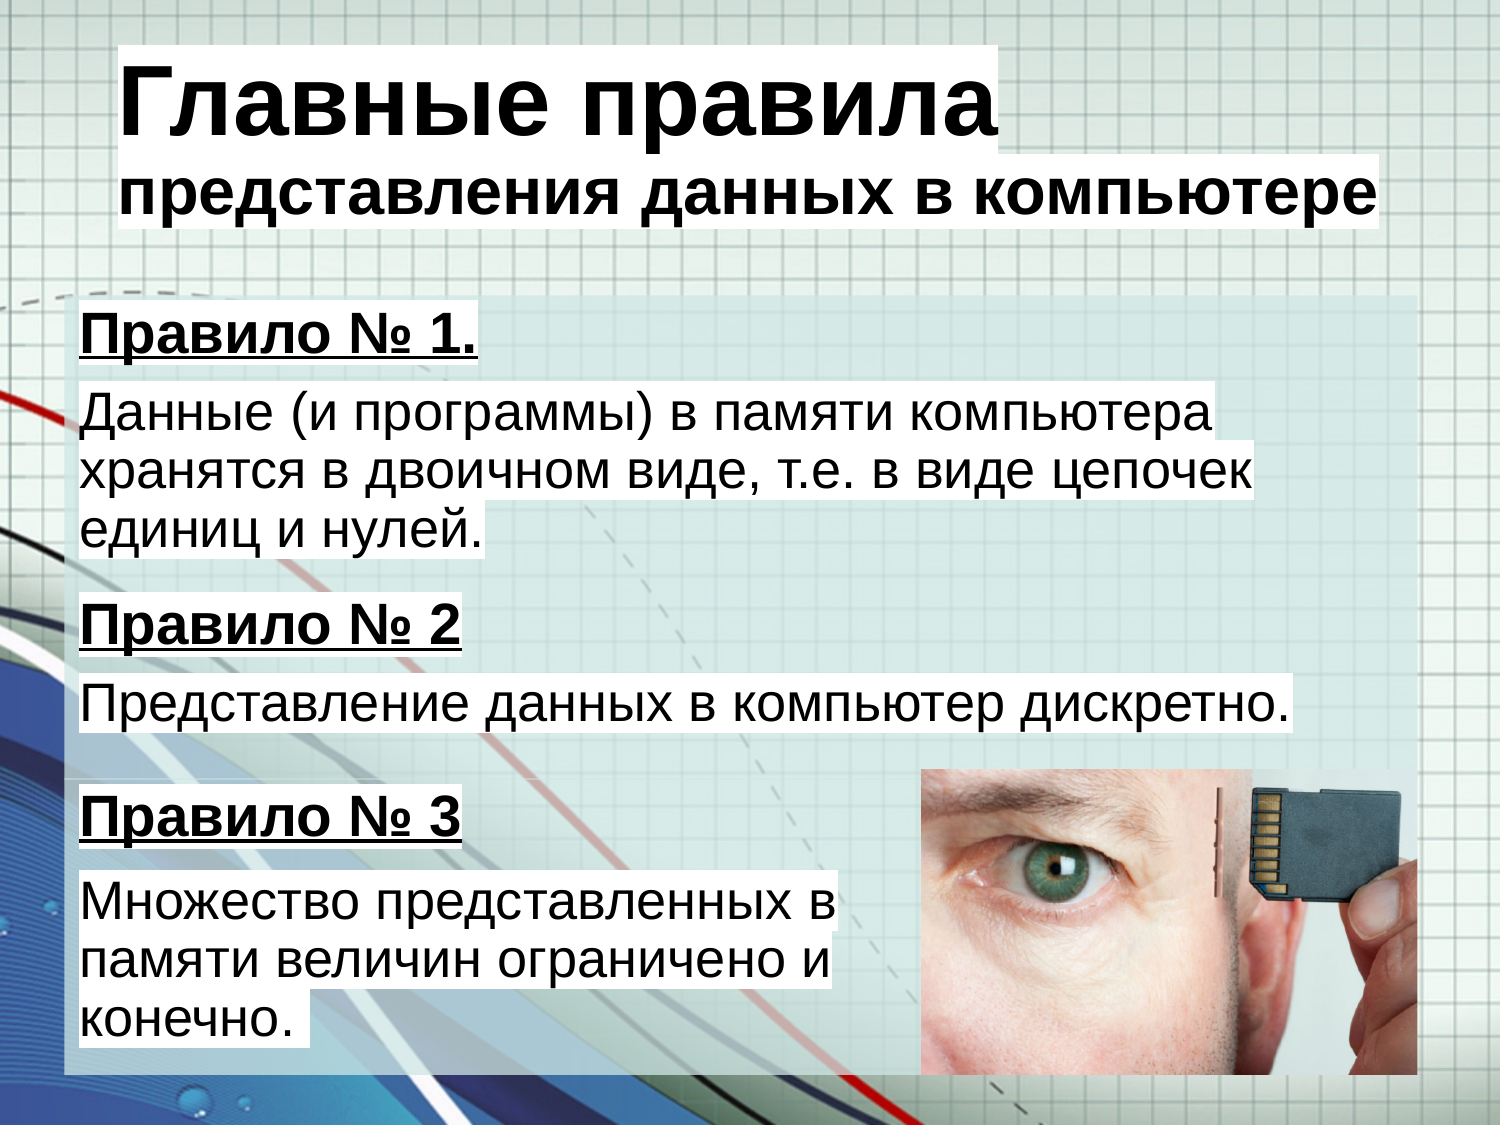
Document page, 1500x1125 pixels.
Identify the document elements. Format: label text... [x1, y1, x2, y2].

list Правило № 3 Множество представленных в памяти величин ограничено и конечно. [64, 778, 921, 1075]
picture [0, 0, 1500, 1125]
list Правило № 1. Данные (и программы) в памяти компьютера хранятся в двоичном виде, т.е. в виде цепочек единиц и нулей. Правило № 2 Представление данных в компьютер дискретно. [64, 295, 1418, 778]
title Главные правила представления данных в компьютере [103, 30, 1397, 249]
